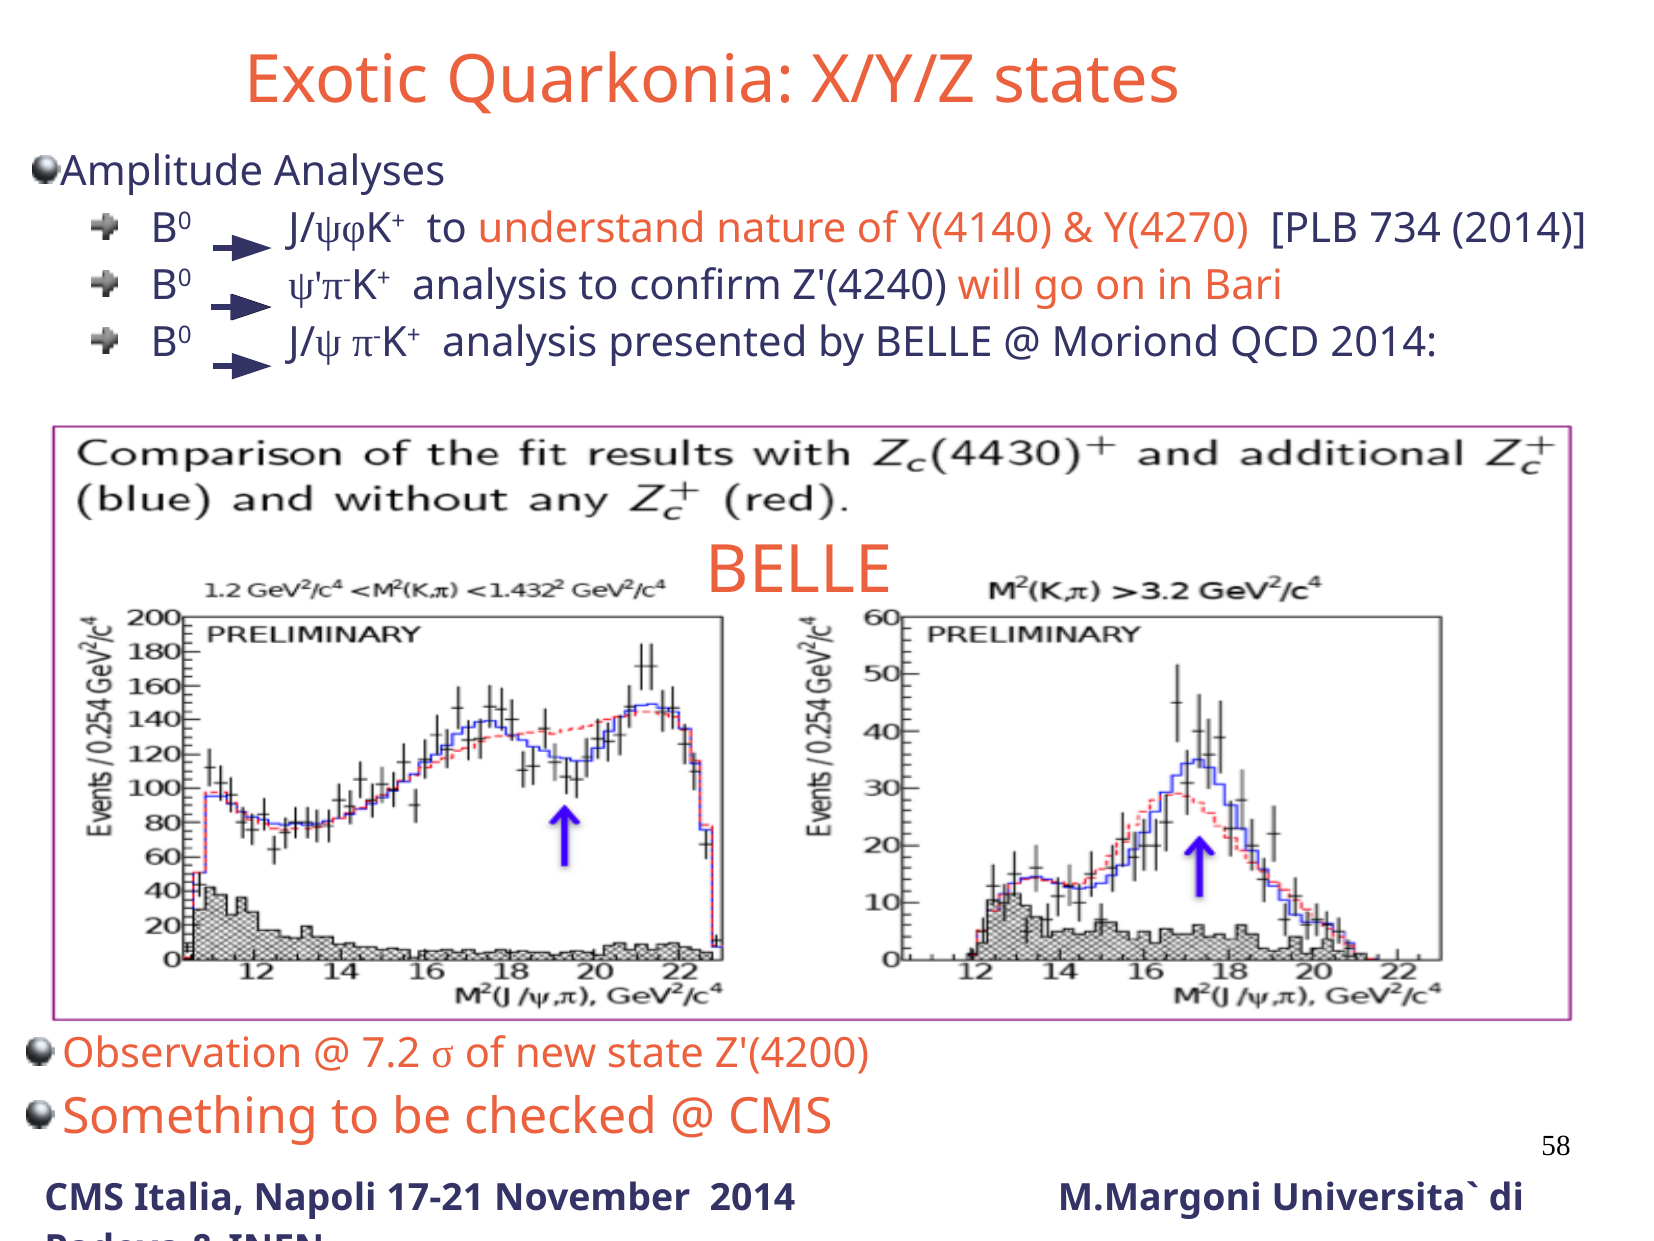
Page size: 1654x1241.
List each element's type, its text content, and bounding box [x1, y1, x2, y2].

text_box CMS Italia, Napoli 17-21 November 2014 M.Margoni Universita` di Padova & INFN [29, 1173, 1625, 1237]
text_box Exotic Quarkonia: X/Y/Z states [17, 23, 1654, 76]
text_box Amplitude Analyses B0 J/ψφK+ to understand nature of Y(4140) & Y(4270) [PLB 734 (2014)] B0 ψ'π-K+ analysis to confirm Z'(4240) will go on in Bari B0 J/ψ π-K+ analysis presented by BELLE @ Moriond QCD 2014: [17, 76, 1654, 482]
picture [47, 425, 1585, 1028]
text_box Observation @ 7.2 σ of new state Z'(4200) Something to be checked @ CMS [11, 1015, 1654, 1173]
text_box BELLE [690, 513, 999, 632]
